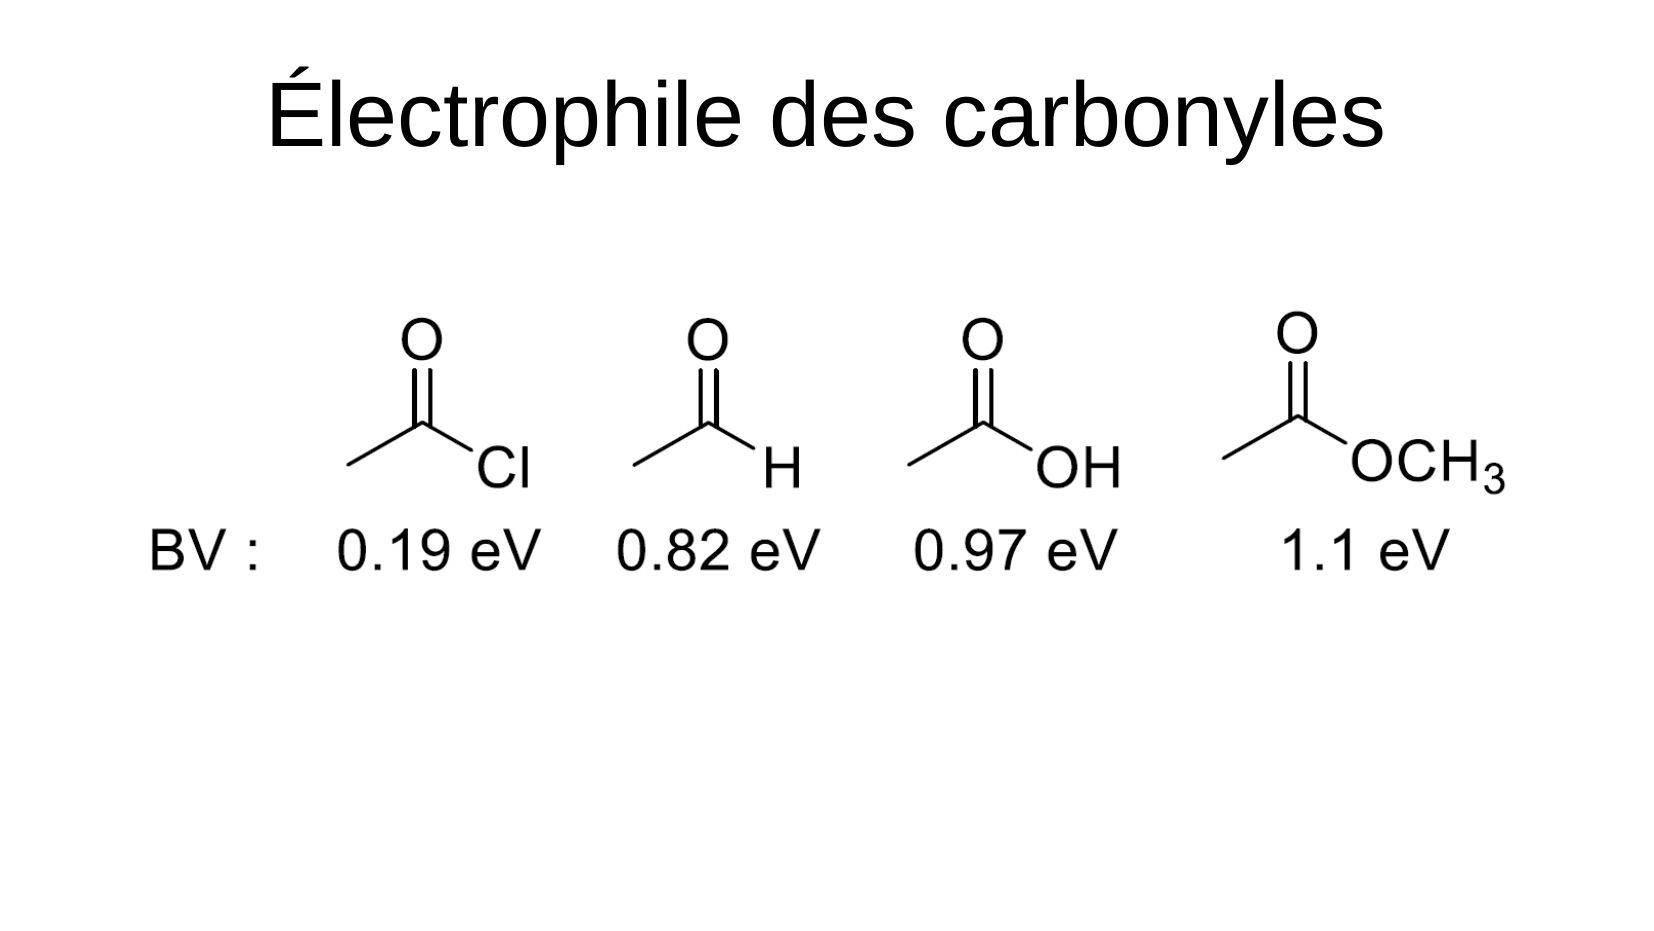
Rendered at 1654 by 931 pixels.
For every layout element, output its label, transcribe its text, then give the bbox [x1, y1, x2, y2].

picture [111, 247, 1536, 623]
title Électrophile des carbonyles [82, 37, 1571, 193]
